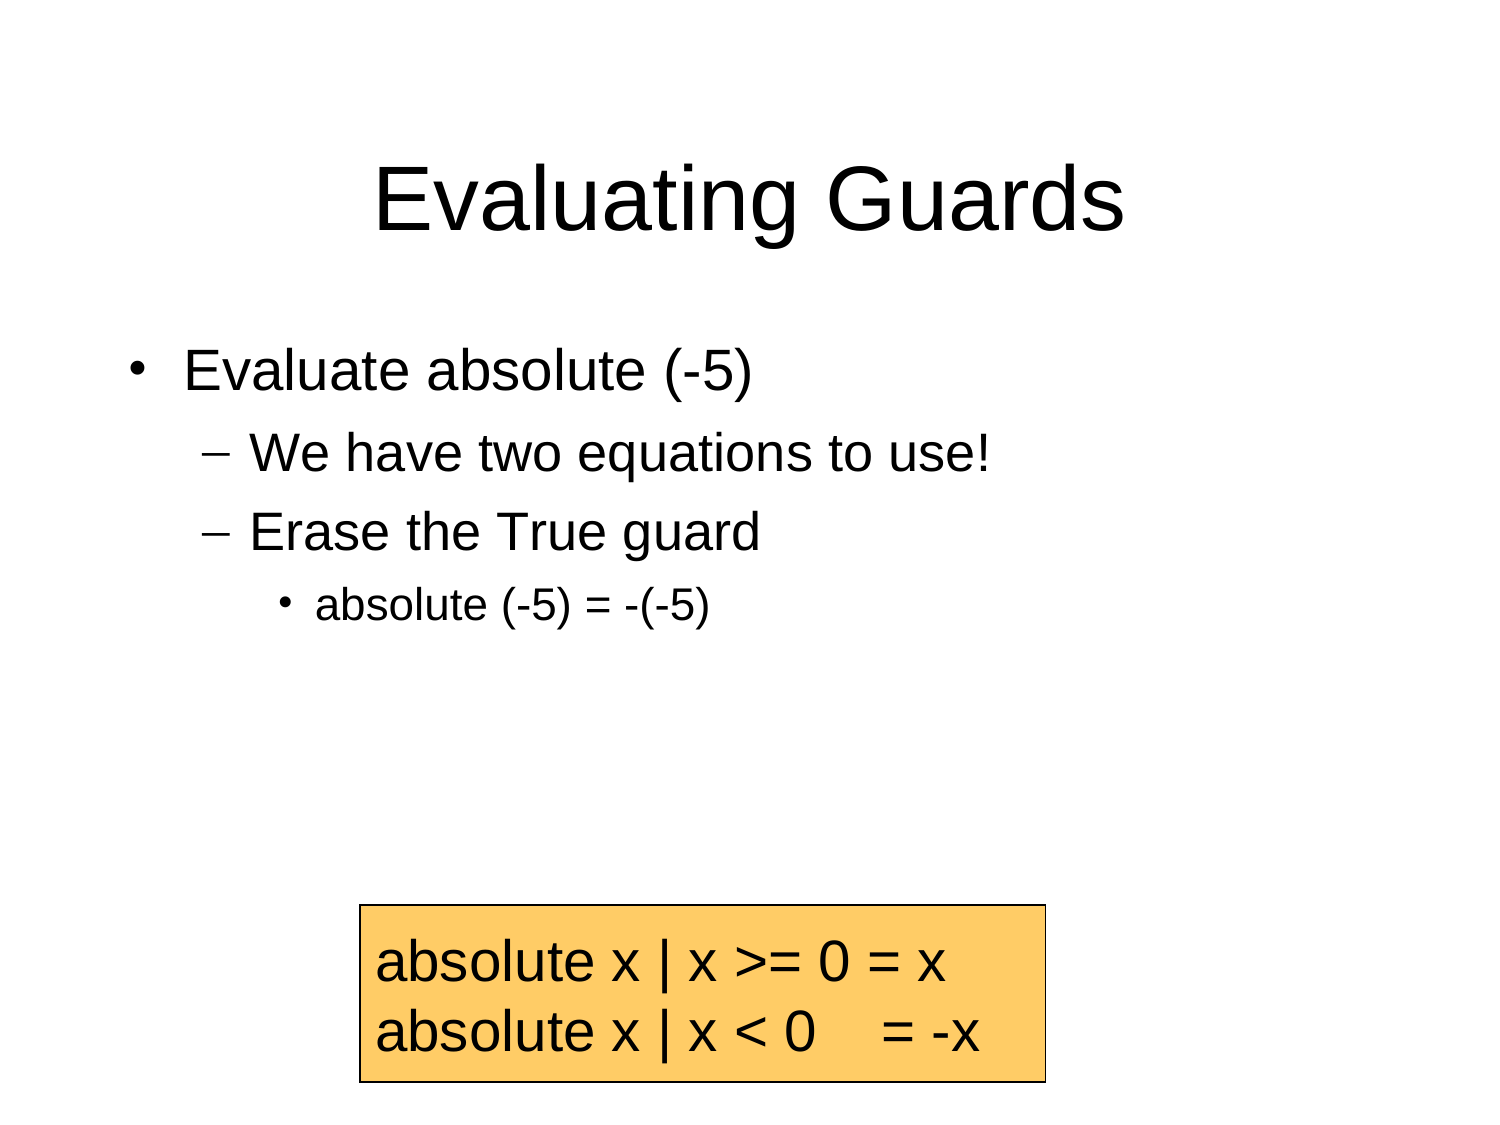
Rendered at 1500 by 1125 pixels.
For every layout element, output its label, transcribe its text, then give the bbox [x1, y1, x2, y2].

list Evaluate absolute (-5) We have two equations to use! Erase the True guard absolute (-5) = -(-5) [112, 324, 1388, 1000]
text_box absolute x | x >= 0 = x absolute x | x < 0 = -x [360, 904, 1046, 1083]
title Evaluating Guards [112, 99, 1388, 288]
